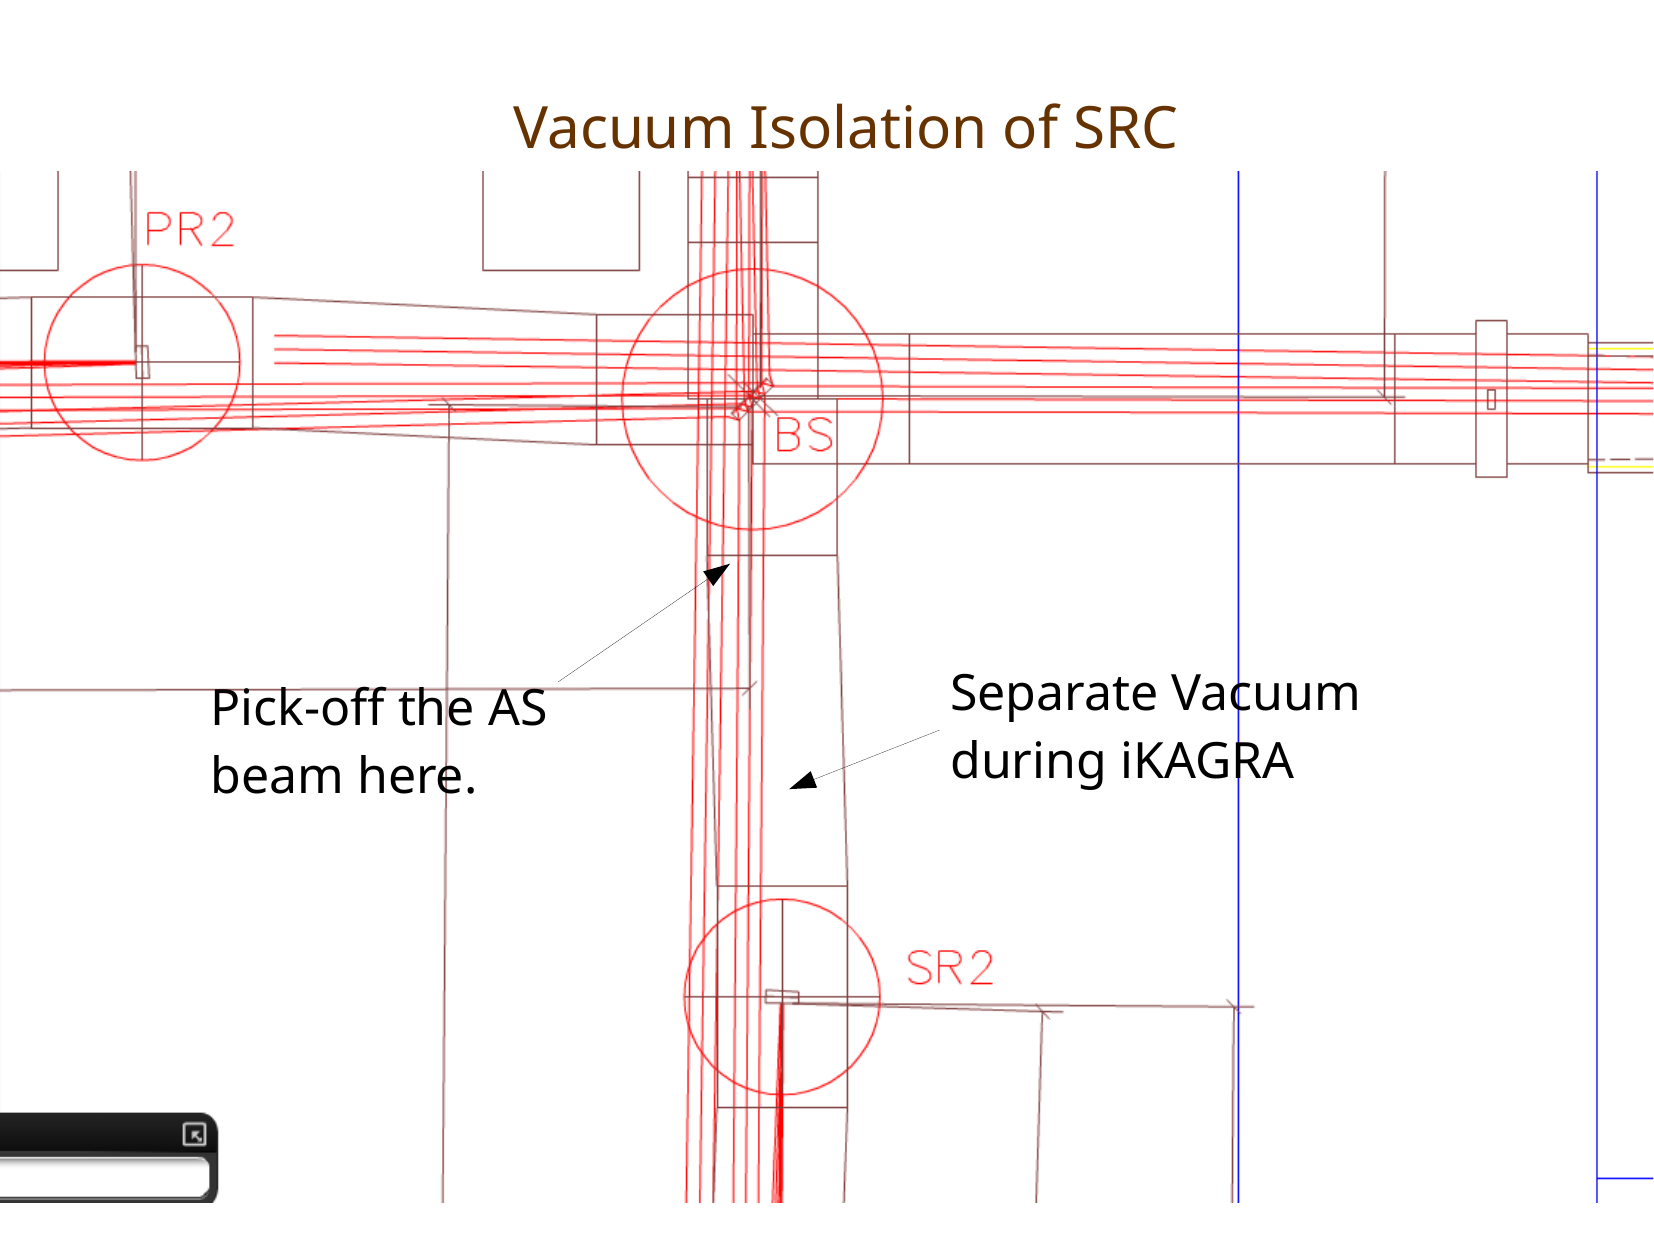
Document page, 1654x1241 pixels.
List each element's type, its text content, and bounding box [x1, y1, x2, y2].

text_box Vacuum Isolation of SRC [498, 78, 1156, 164]
text_box Pick-off the AS beam here. [195, 664, 548, 800]
picture [0, 171, 1654, 1203]
text_box Separate Vacuum during iKAGRA [935, 649, 1343, 785]
